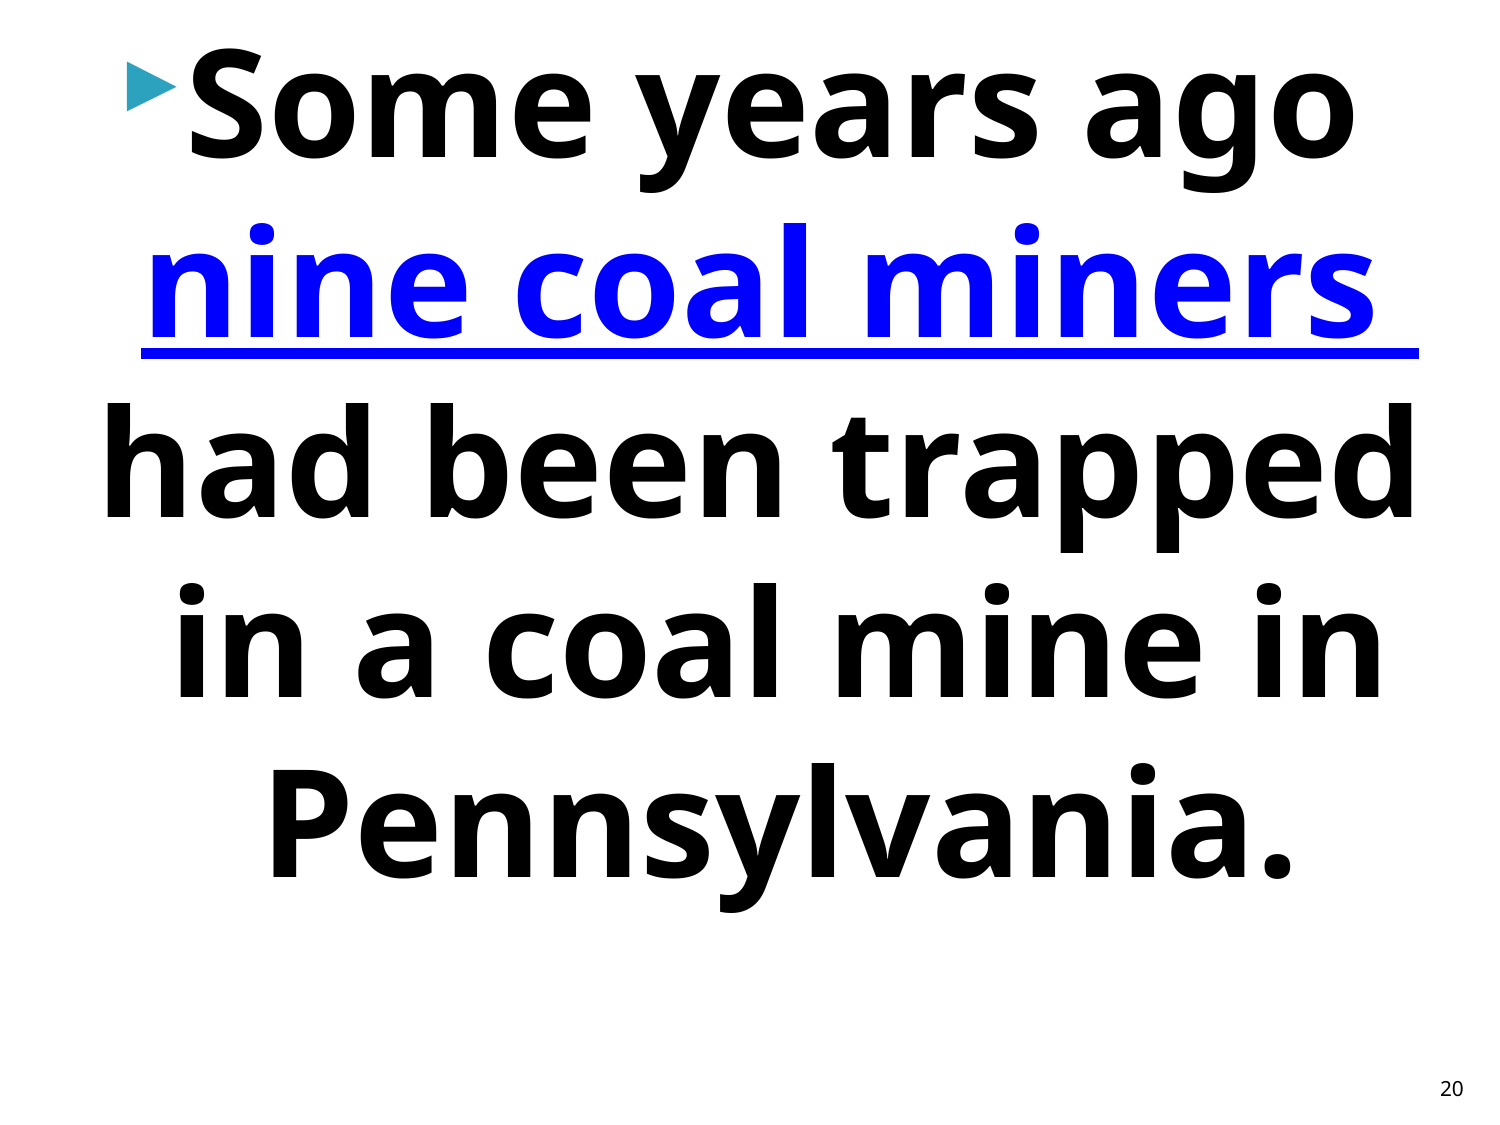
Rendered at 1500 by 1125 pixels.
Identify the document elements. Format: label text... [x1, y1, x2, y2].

slide_number <number> [1418, 1051, 1479, 1112]
list Some years ago nine coal miners had been trapped in a coal mine in Pennsylvania. [0, 0, 1500, 1125]
